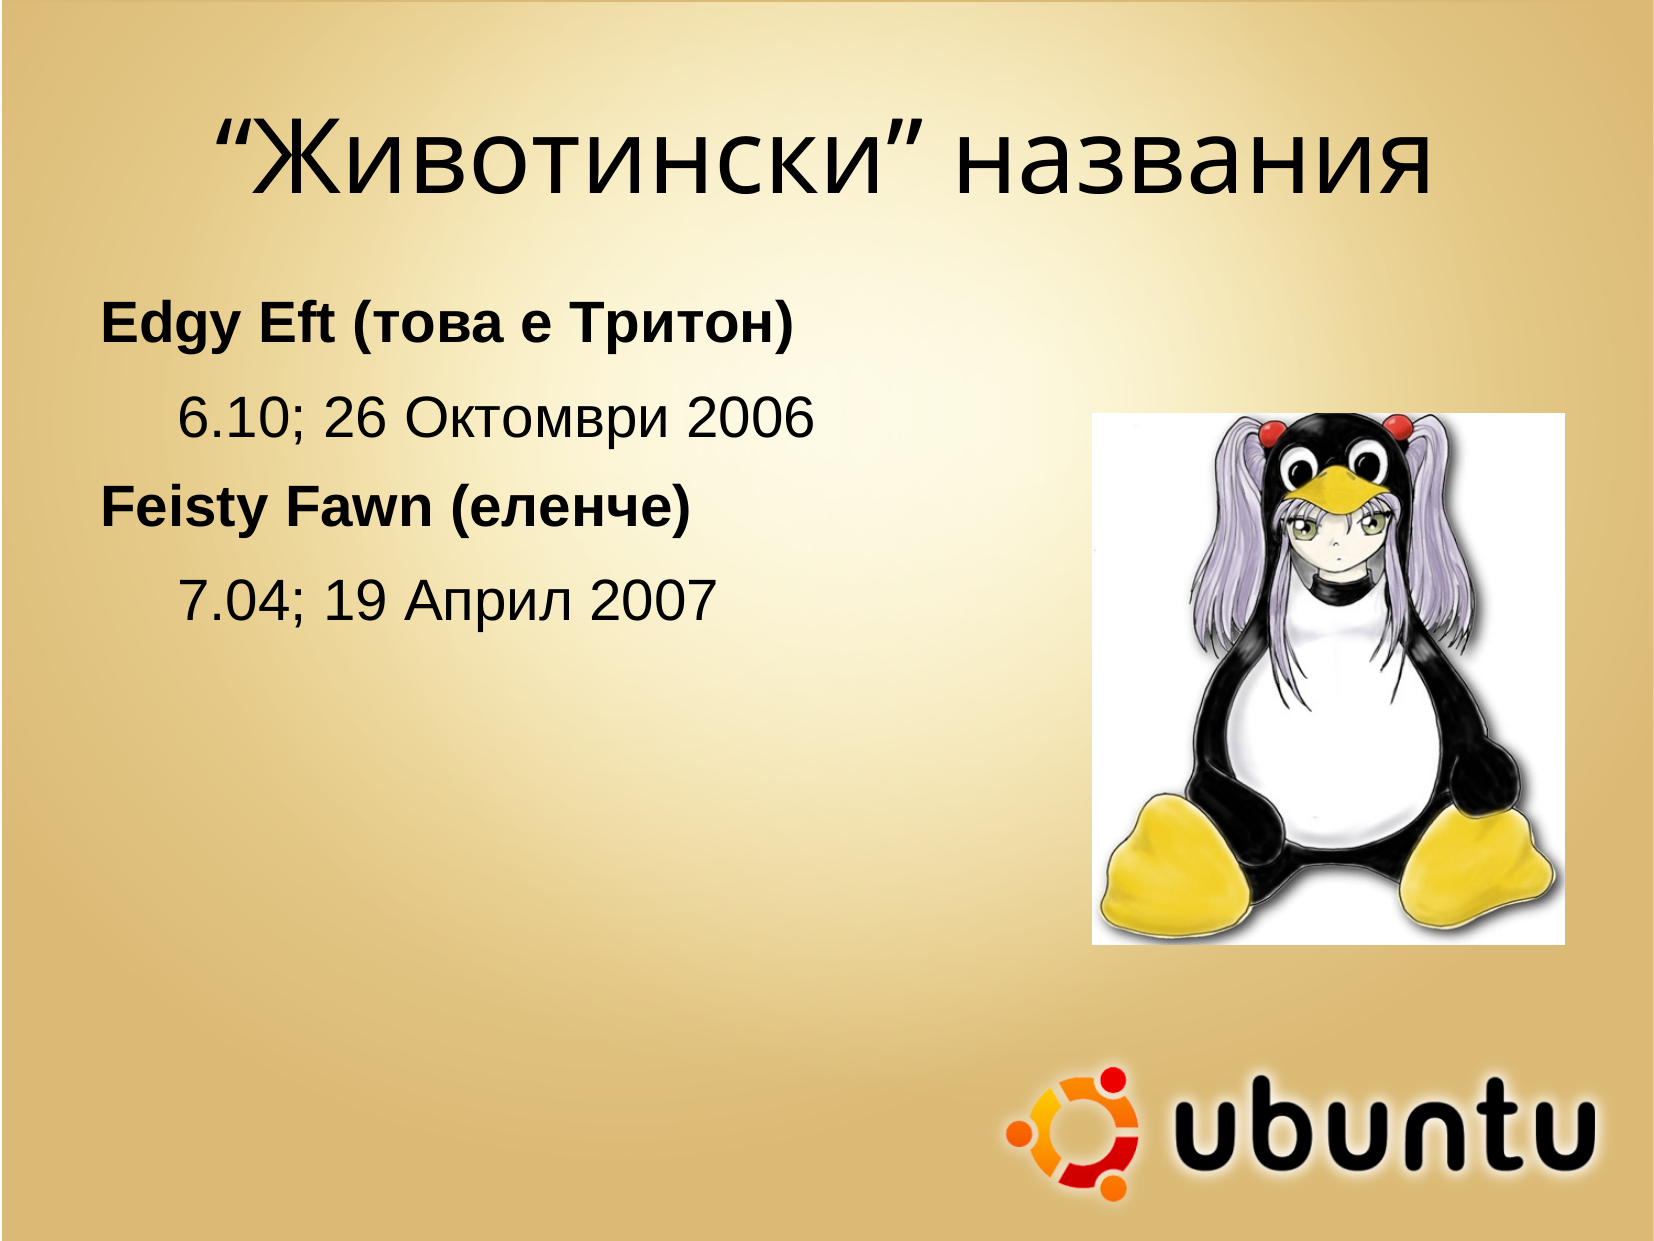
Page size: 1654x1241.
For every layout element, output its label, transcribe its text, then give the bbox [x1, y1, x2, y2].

title “Животински” названия [82, 49, 1571, 257]
picture [2, 0, 1654, 1241]
list Edgy Eft (това е Тритон) 6.10; 26 Октомври 2006 Feisty Fawn (еленче) 7.04; 19 Април 2007 [82, 290, 1571, 1094]
